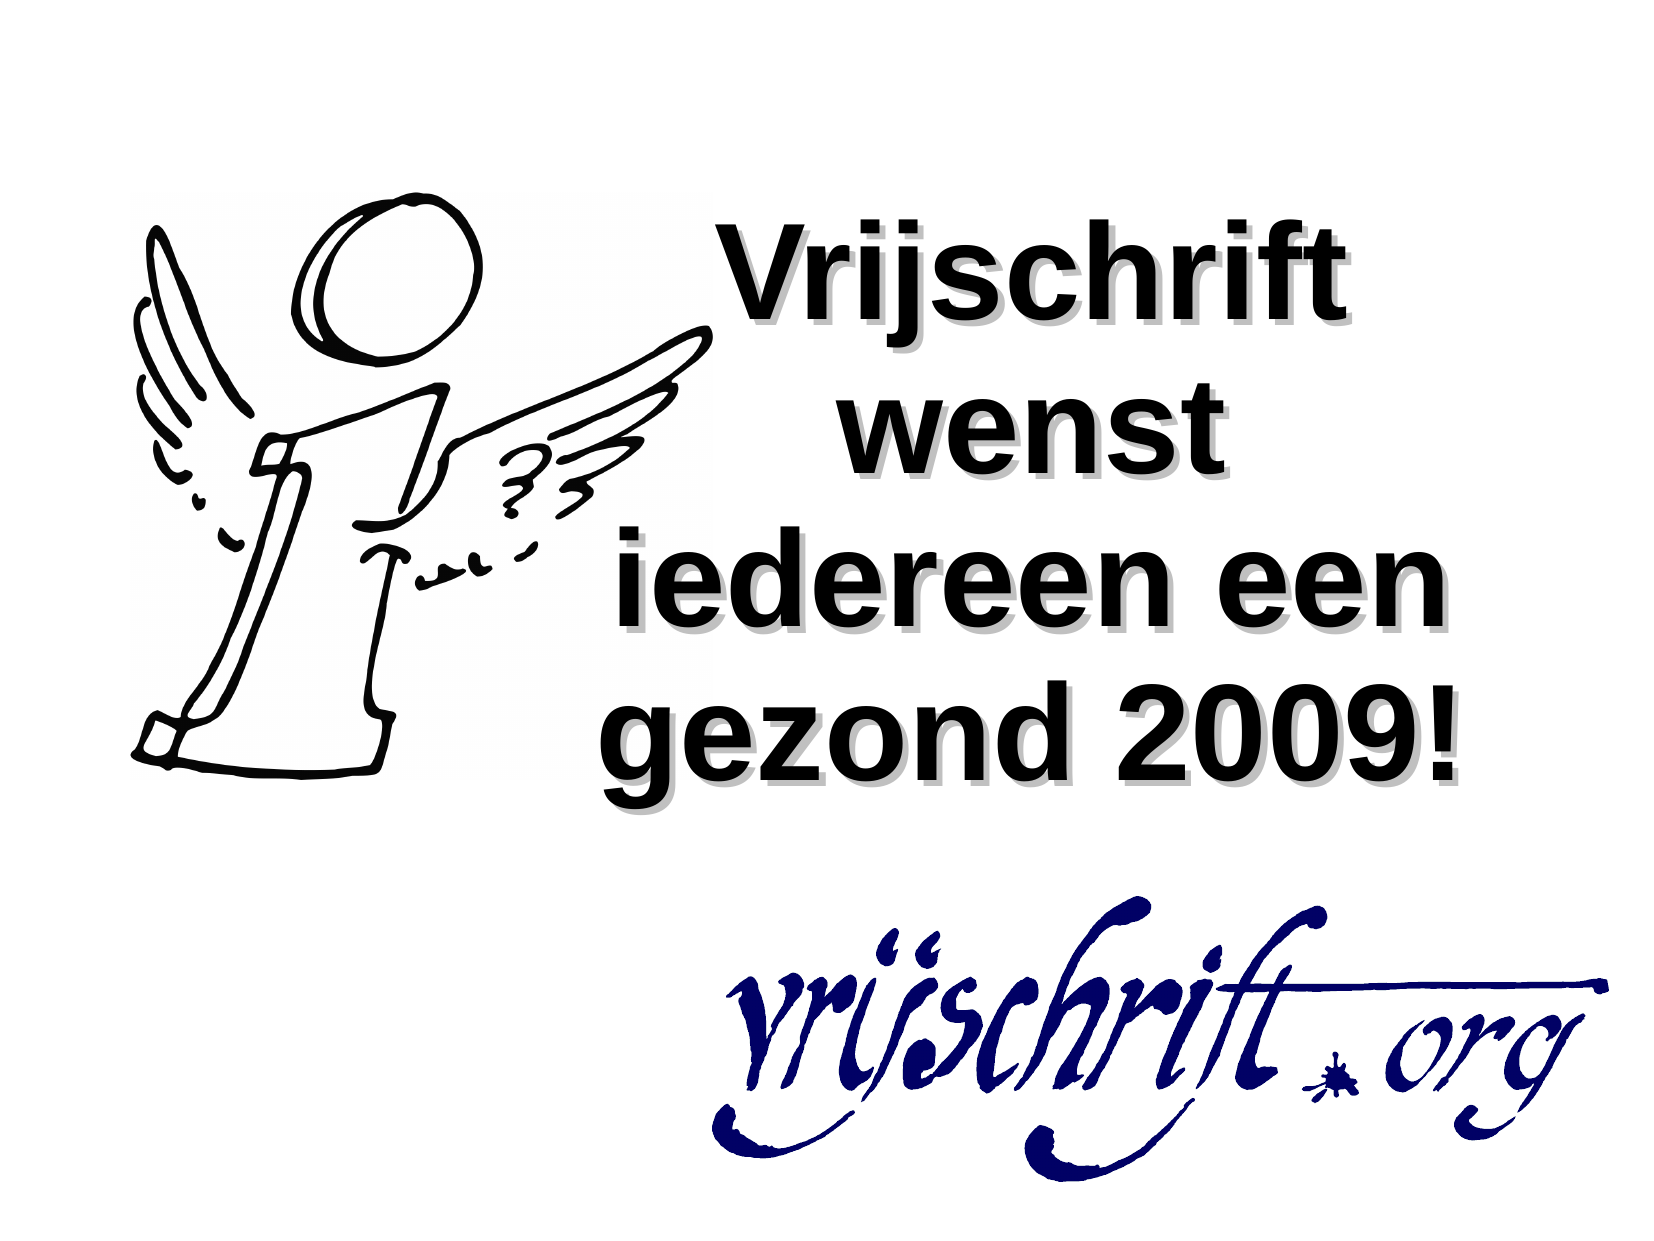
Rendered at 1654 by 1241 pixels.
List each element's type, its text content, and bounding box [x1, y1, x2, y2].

picture [130, 192, 525, 780]
picture [712, 896, 1609, 1182]
text_box Vrijschrift wenst iedereen een gezond 2009! [525, 187, 1538, 818]
